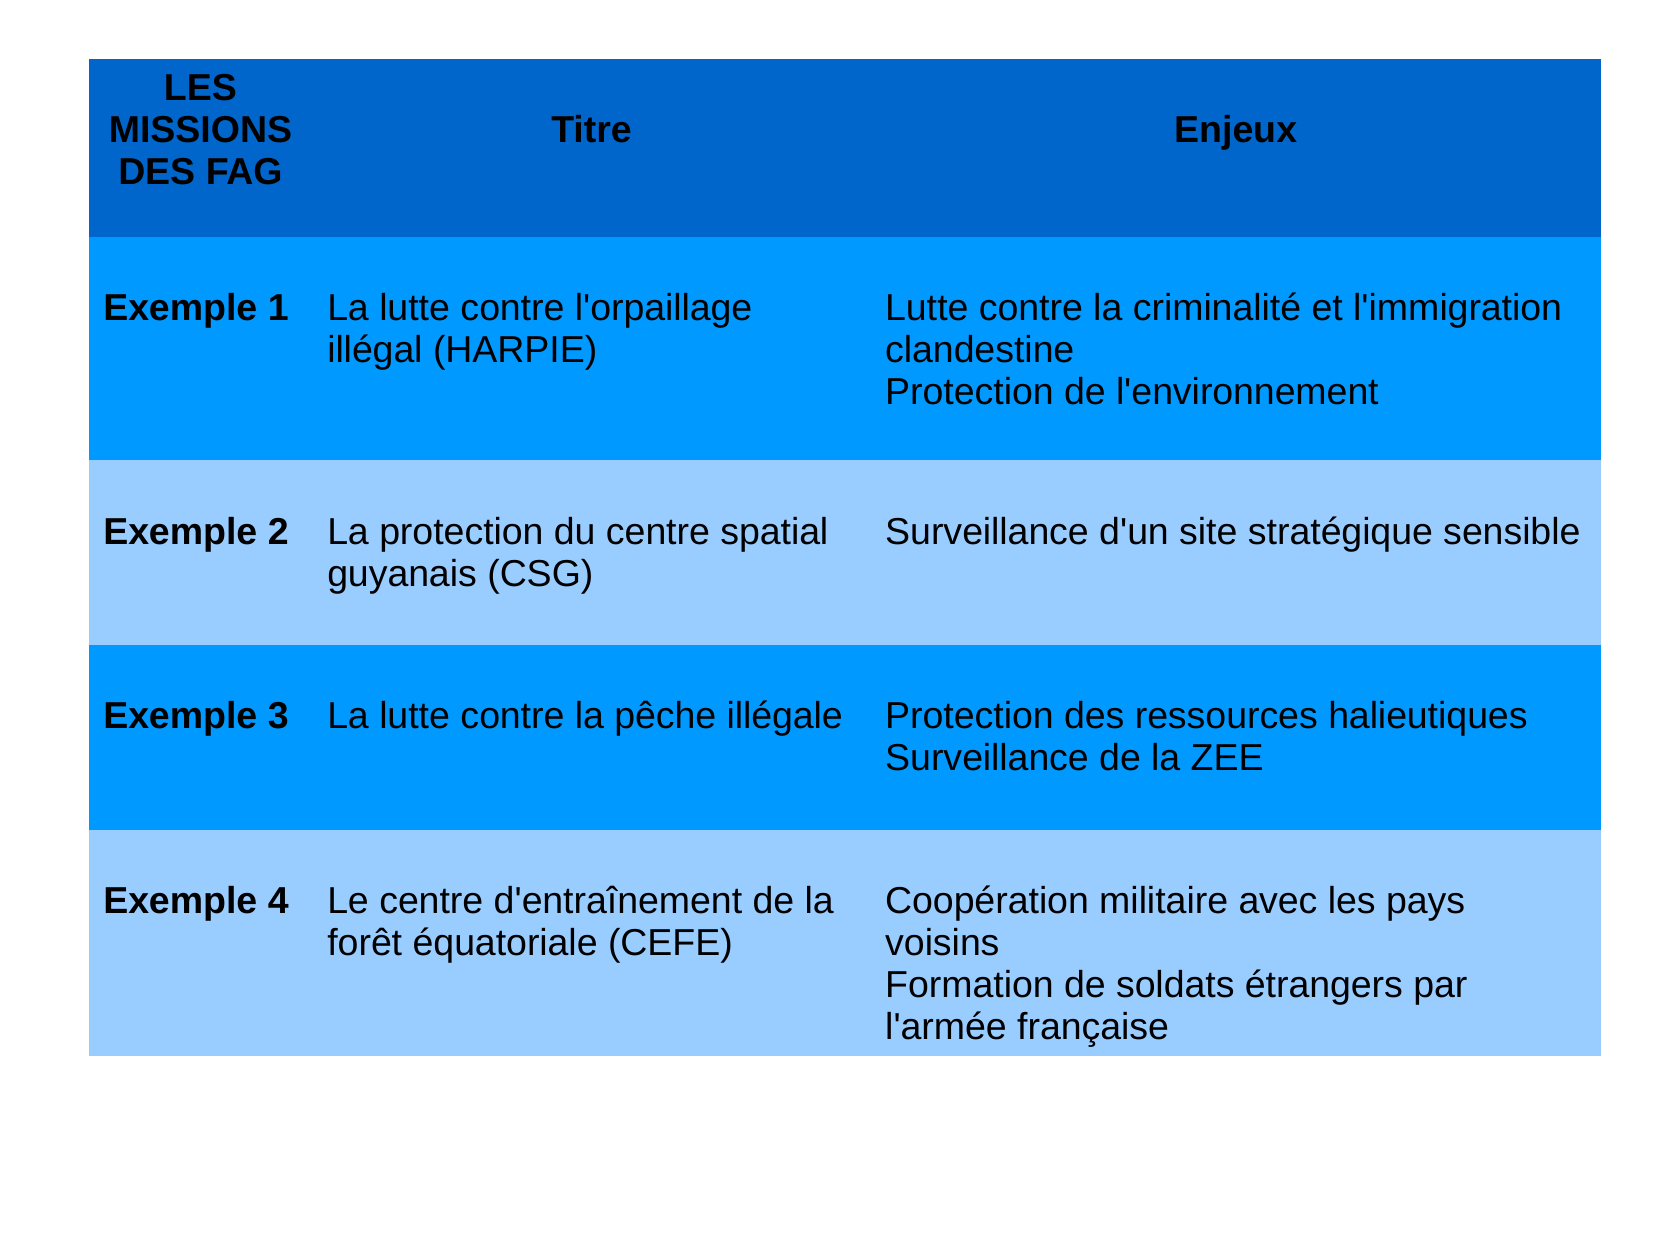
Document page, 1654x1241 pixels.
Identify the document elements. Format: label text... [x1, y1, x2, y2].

table_cell La lutte contre l'orpaillage illégal (HARPIE) [312, 237, 870, 460]
table_cell Exemple 2 [89, 460, 312, 645]
table_cell Lutte contre la criminalité et l'immigration clandestine Protection de l'environnement [870, 237, 1601, 460]
table_cell Exemple 3 [89, 645, 312, 830]
table_header LES MISSIONS DES FAG [89, 59, 312, 237]
table_cell Exemple 1 [89, 237, 312, 460]
table_header Enjeux [870, 59, 1601, 237]
table_cell Protection des ressources halieutiques Surveillance de la ZEE [870, 645, 1601, 830]
table_header Titre [312, 59, 870, 237]
table_cell Coopération militaire avec les pays voisins Formation de soldats étrangers par l'armée française [870, 830, 1601, 1056]
table_cell La lutte contre la pêche illégale [312, 645, 870, 830]
table_cell La protection du centre spatial guyanais (CSG) [312, 460, 870, 645]
table_cell Exemple 4 [89, 830, 312, 1056]
table_cell Surveillance d'un site stratégique sensible [870, 460, 1601, 645]
table_cell Le centre d'entraînement de la forêt équatoriale (CEFE) [312, 830, 870, 1056]
